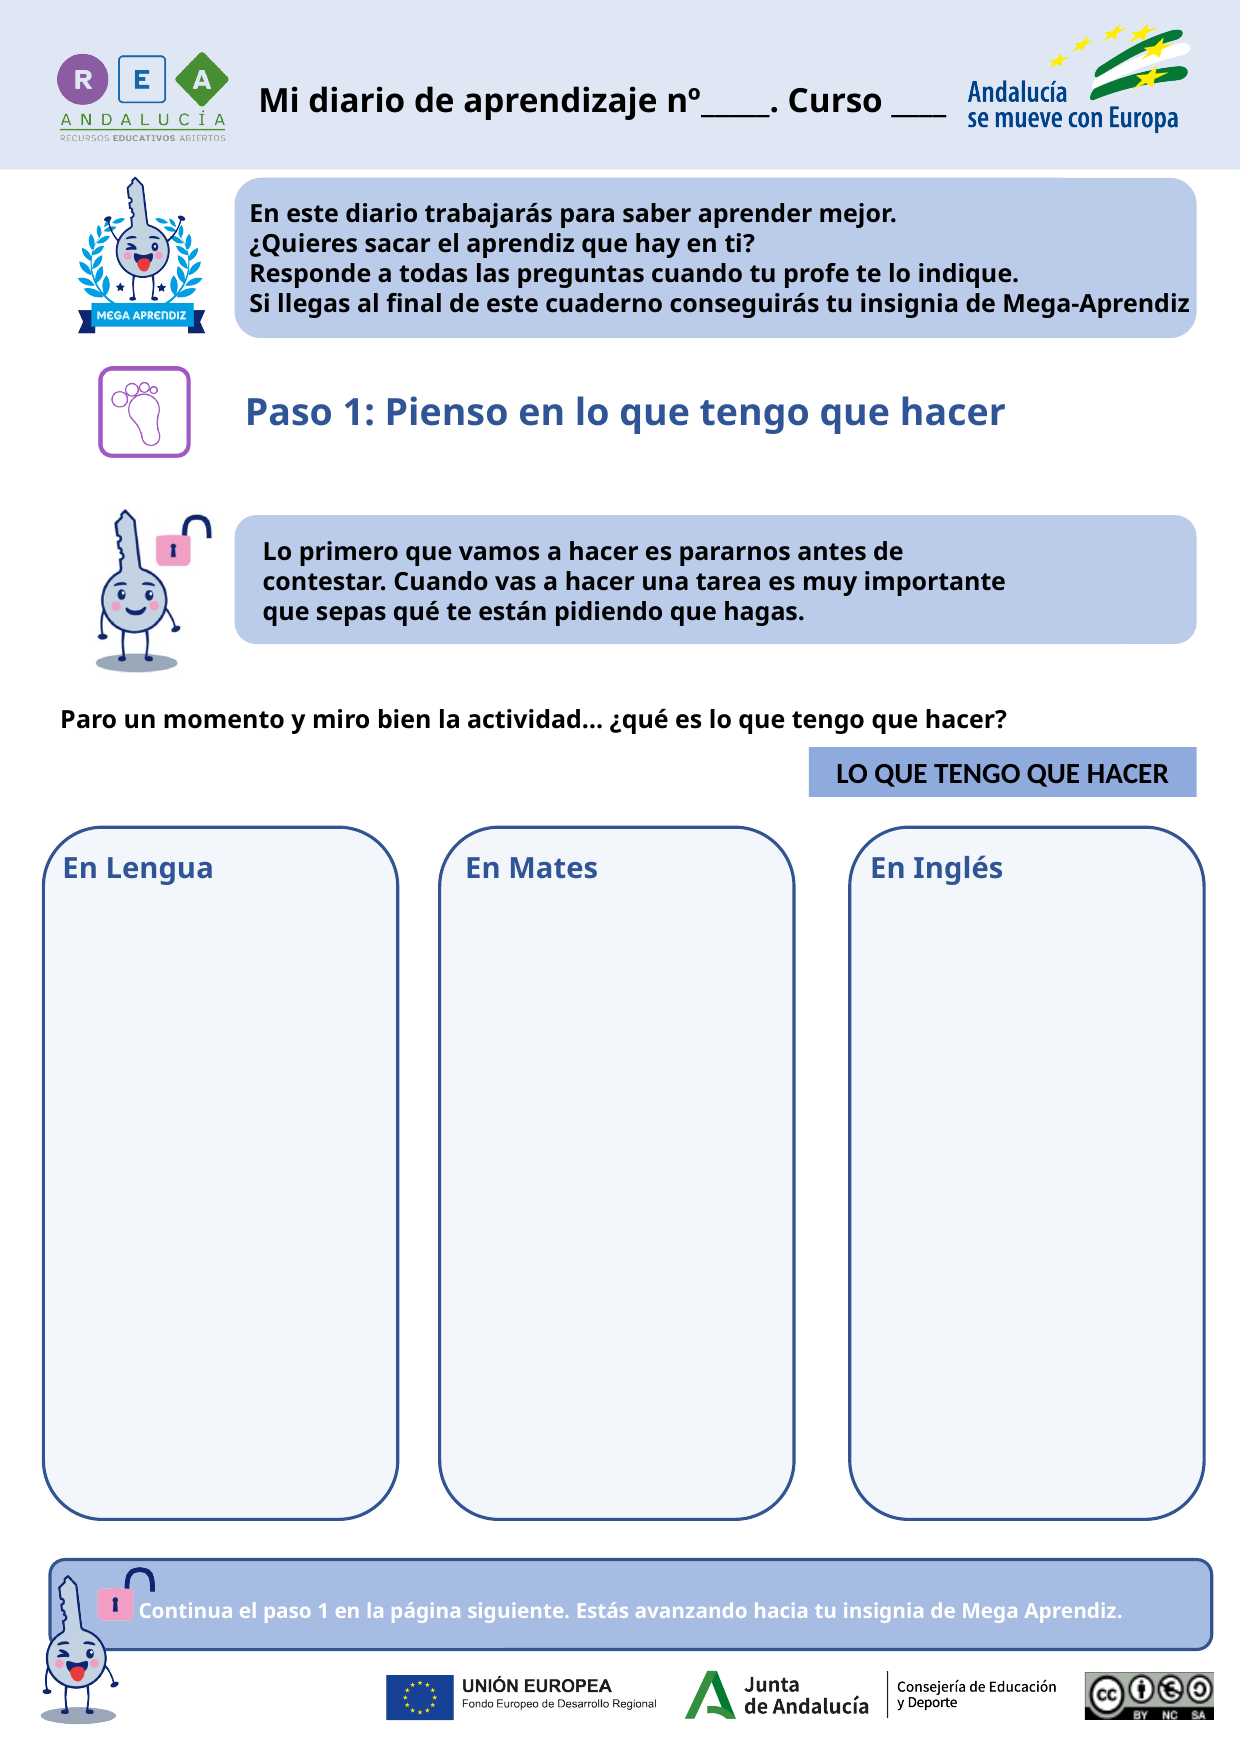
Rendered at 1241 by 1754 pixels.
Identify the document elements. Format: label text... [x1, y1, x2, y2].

text_box En Lengua [47, 842, 229, 892]
text_box [43, 827, 398, 1520]
text_box [182, 1559, 1212, 1650]
text_box Mi diario de aprendizaje nº_____. Curso ____ [243, 71, 961, 127]
text_box Continua el paso 1 en la página siguiente. Estás avanzando hacia tu insignia de Mega Aprendiz. [182, 1590, 1138, 1646]
picture [43, 47, 242, 146]
text_box [0, 0, 1241, 170]
picture [365, 1645, 1075, 1734]
text_box Paso 1: Pienso en lo que tengo que hacer [229, 380, 1032, 441]
text_box Paro un momento y miro bien la actividad… ¿qué es lo que tengo que hacer? [45, 696, 1208, 742]
text_box En este diario trabajarás para saber aprender mejor. ¿Quieres sacar el aprendiz que hay en ti? Responde a todas las preguntas cuando tu profe te lo indique. Si llegas al final de este cuaderno conseguirás tu insignia de Mega-Aprendiz [234, 189, 1221, 325]
text_box [234, 515, 1197, 645]
text_box En Mates [450, 842, 613, 892]
picture [961, 21, 1197, 139]
picture [0, 1552, 182, 1734]
text_box Lo primero que vamos a hacer es pararnos antes de contestar. Cuando vas a hacer una tarea es muy importante que sepas qué te están pidiendo que hagas. [248, 527, 1044, 633]
picture [1084, 1672, 1214, 1720]
text_box [849, 827, 1205, 1520]
text_box LO QUE TENGO QUE HACER [808, 747, 1197, 797]
text_box [238, 325, 1193, 339]
text_box [182, 1646, 365, 1650]
picture [4, 170, 279, 458]
picture [71, 480, 228, 685]
text_box [239, 177, 1192, 189]
text_box [439, 827, 795, 1520]
text_box En Inglés [855, 842, 1019, 892]
